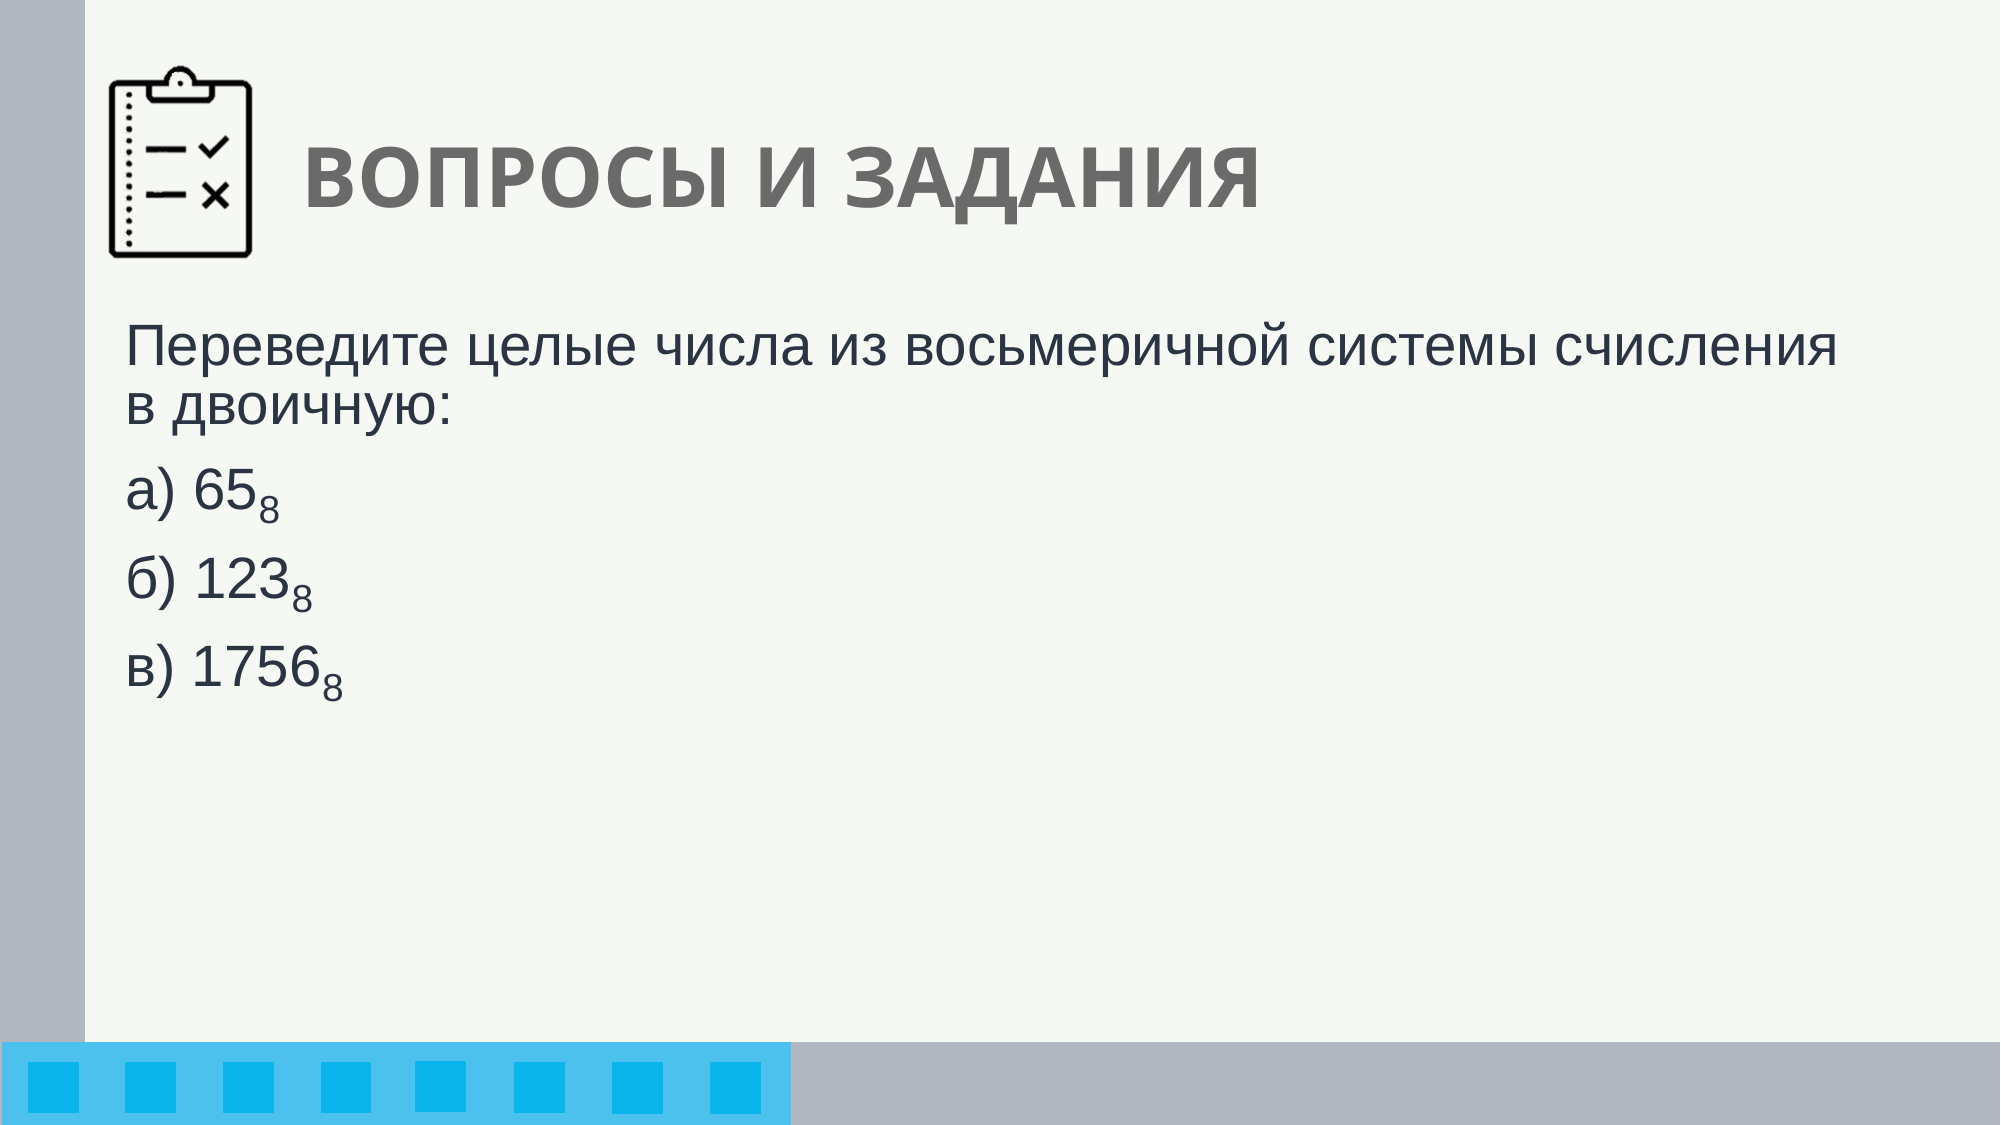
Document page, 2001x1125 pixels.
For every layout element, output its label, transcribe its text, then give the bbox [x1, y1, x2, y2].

list Переведите целые числа из восьмеричной системы счисле­ния в двоичную: а) 658 б) 1238 в) 17568 [110, 311, 1892, 1058]
title ВОПРОСЫ И ЗАДАНИЯ [285, 67, 1892, 286]
